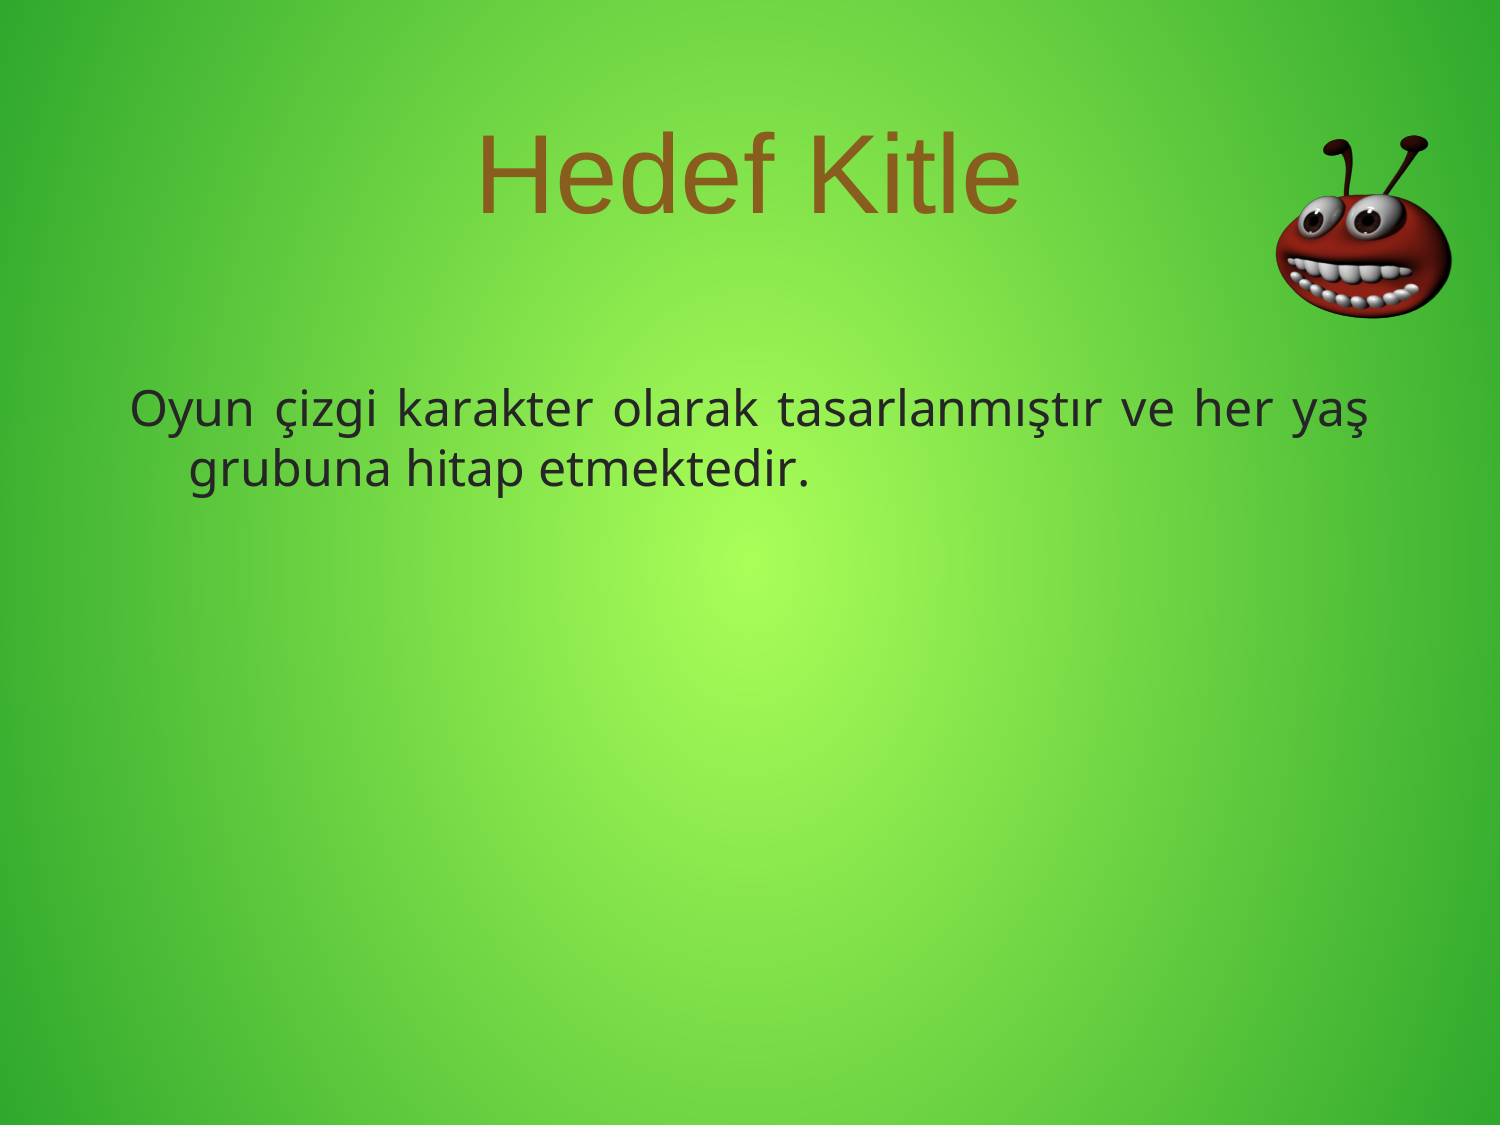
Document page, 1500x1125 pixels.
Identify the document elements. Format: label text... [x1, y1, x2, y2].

picture [1275, 135, 1453, 319]
text_box Hedef Kitle [113, 93, 1386, 267]
text_box Oyun çizgi karakter olarak tasarlanmıştır ve her yaş grubuna hitap etmektedir. [114, 368, 1386, 1005]
